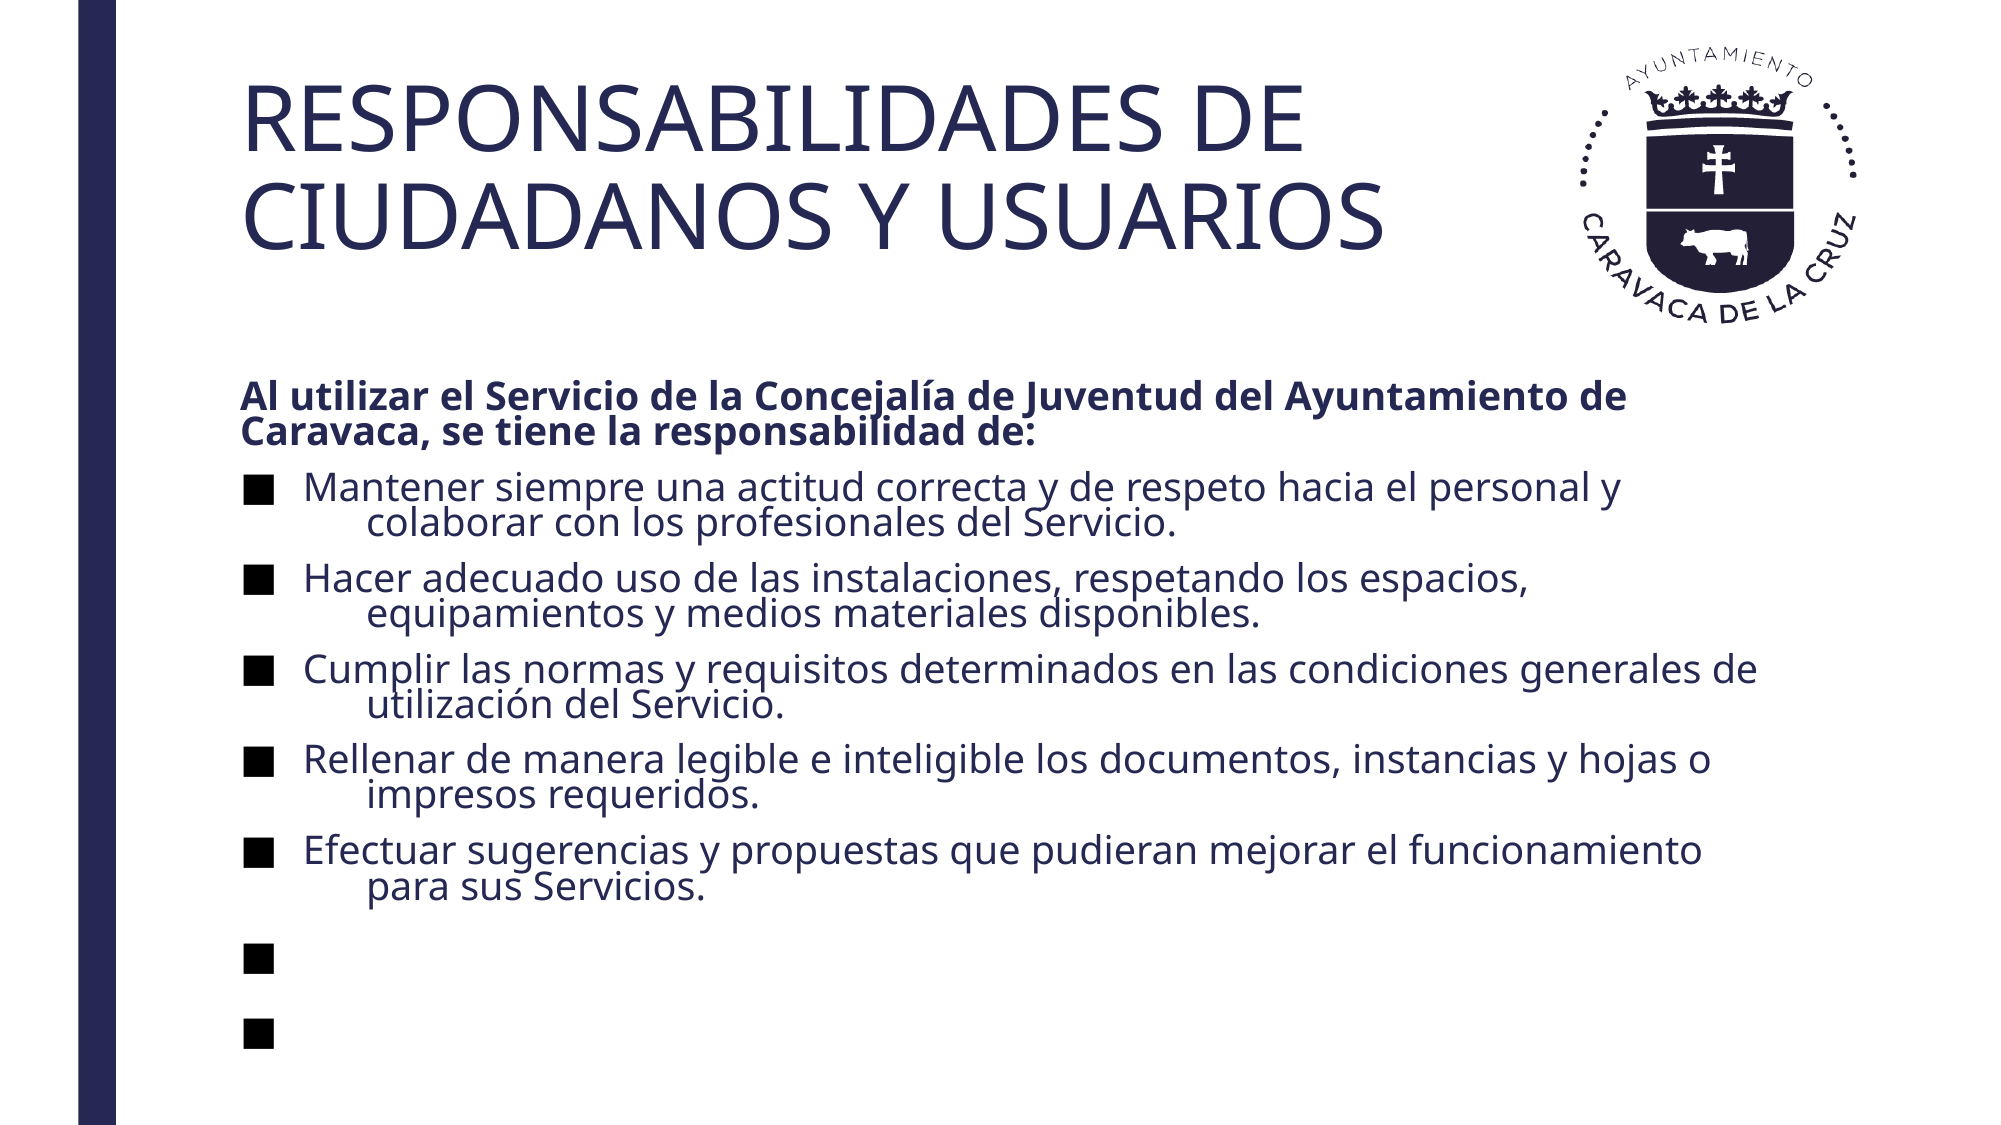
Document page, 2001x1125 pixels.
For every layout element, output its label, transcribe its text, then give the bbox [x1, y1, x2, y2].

picture [1573, 44, 1864, 331]
list Al utilizar el Servicio de la Concejalía de Juventud del Ayuntamiento de Caravaca, se tiene la responsabilidad de: Mantener siempre una actitud correcta y de respeto hacia el personal y colaborar con los profesionales del Servicio. Hacer adecuado uso de las instalaciones, respetando los espacios, equipamientos y medios materiales disponibles. Cumplir las normas y requisitos determinados en las condiciones generales de utilización del Servicio. Rellenar de manera legible e inteligible los documentos, instancias y hojas o impresos requeridos. Efectuar sugerencias y propuestas que pudieran mejorar el funcionamiento para sus Servicios. [225, 375, 1801, 963]
title RESPONSABILIDADES DE CIUDADANOS Y USUARIOS [225, 65, 1573, 310]
